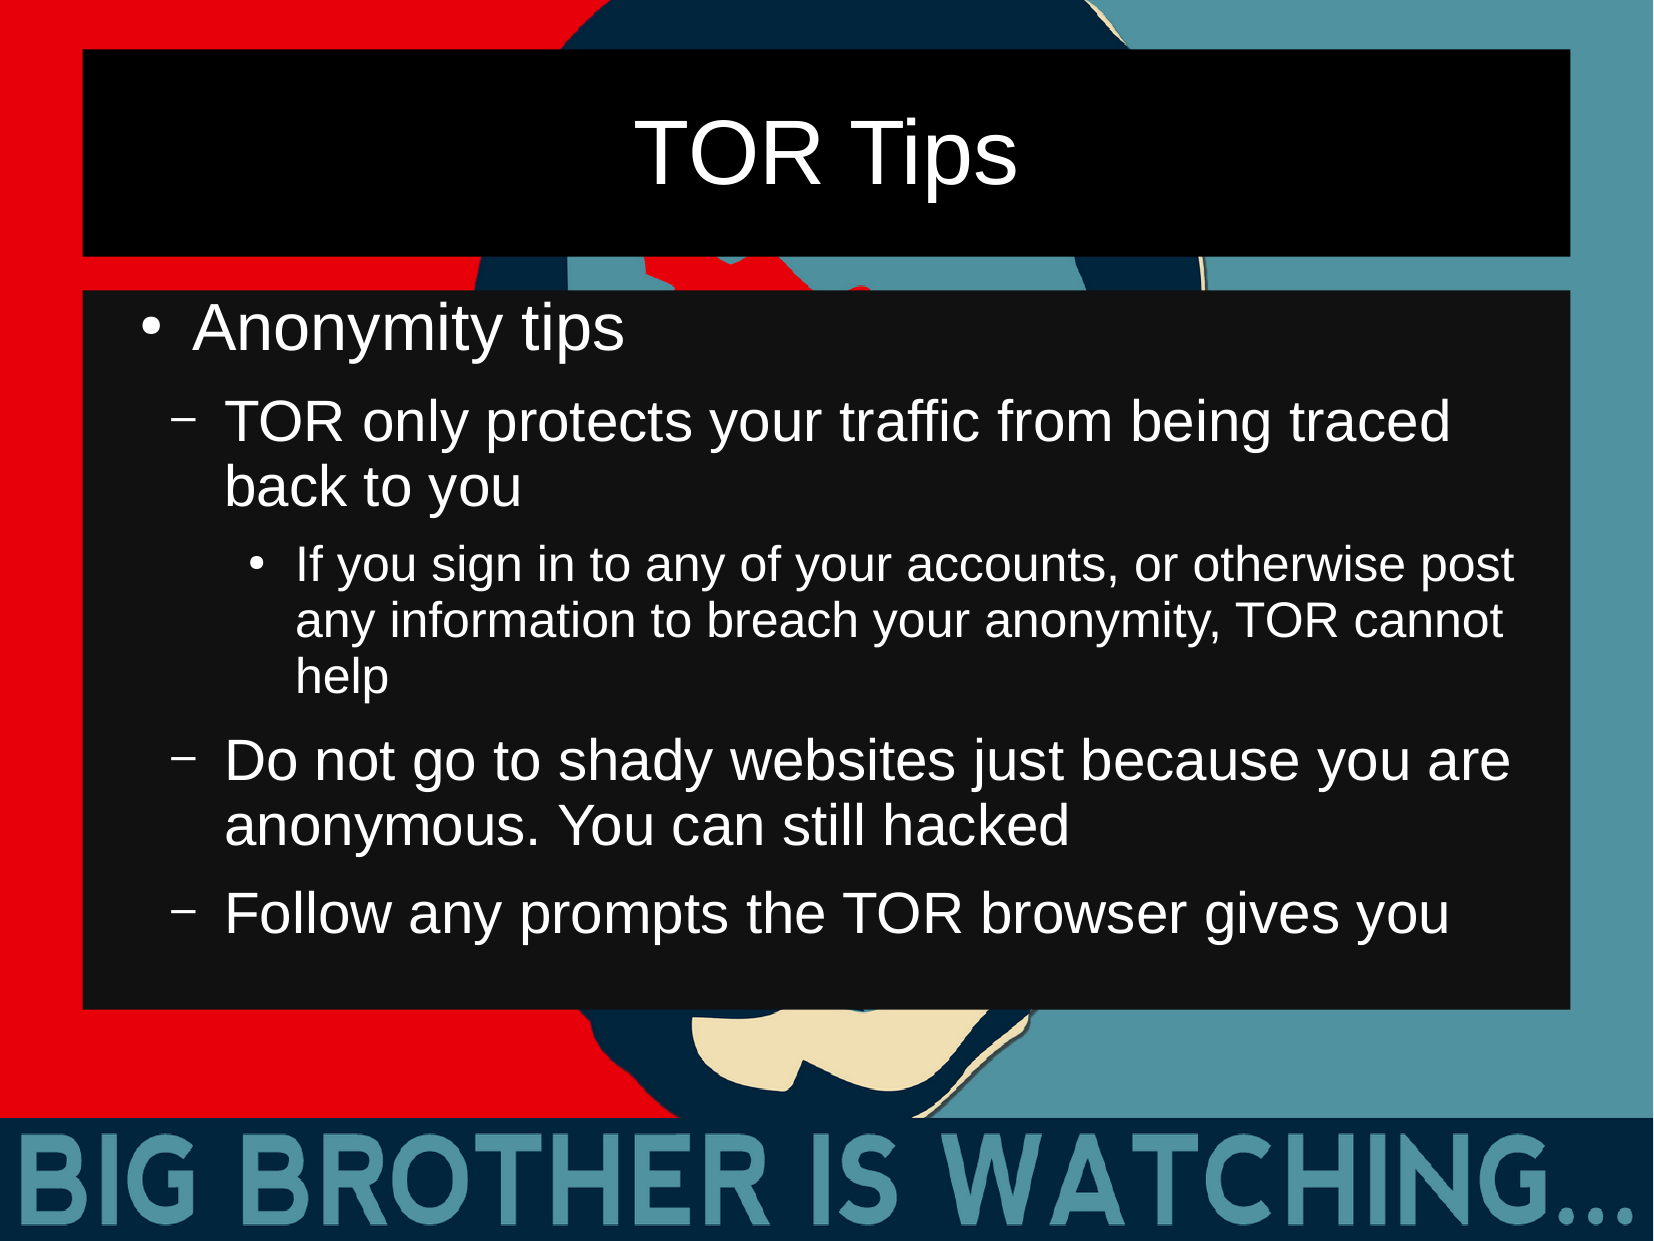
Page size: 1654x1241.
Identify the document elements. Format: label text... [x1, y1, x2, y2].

list Anonymity tips TOR only protects your traffic from being traced back to you If you sign in to any of your accounts, or otherwise post any information to breach your anonymity, TOR cannot help Do not go to shady websites just because you are anonymous. You can still hacked Follow any prompts the TOR browser gives you [82, 290, 1571, 1010]
title TOR Tips [82, 49, 1571, 257]
picture [0, 0, 1654, 1241]
